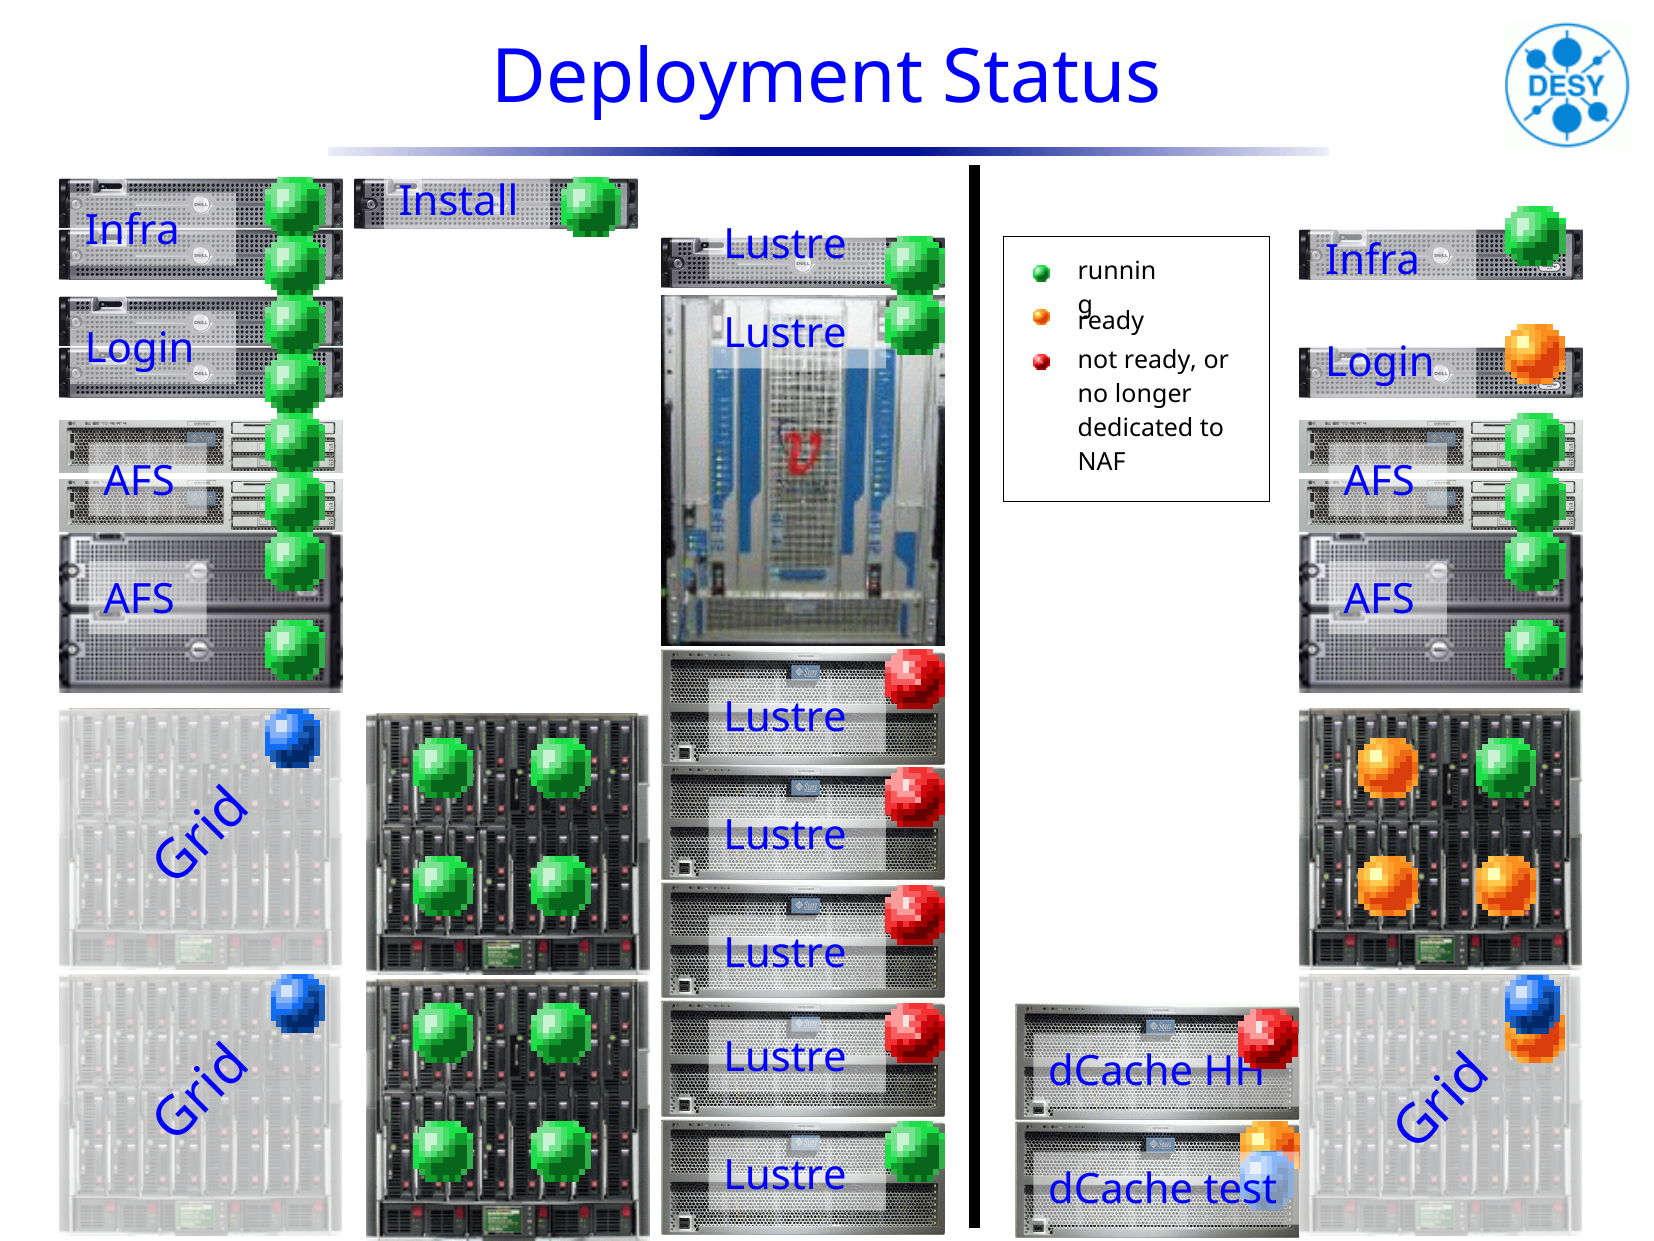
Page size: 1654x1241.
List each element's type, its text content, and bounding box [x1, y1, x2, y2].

text_box AFS [88, 561, 207, 635]
picture [661, 882, 945, 999]
picture [1299, 708, 1582, 970]
text_box Grid [1358, 1012, 1527, 1182]
picture [661, 1119, 945, 1235]
picture [661, 649, 945, 880]
text_box AFS [88, 442, 207, 516]
text_box [1299, 974, 1595, 1241]
text_box Lustre [708, 1137, 886, 1211]
text_box Lustre [708, 679, 886, 753]
picture [550, 177, 638, 237]
picture [366, 979, 650, 1241]
text_box Lustre [708, 1019, 886, 1093]
picture [1015, 1121, 1300, 1238]
picture [1033, 265, 1050, 282]
text_box Login [1310, 324, 1477, 398]
picture [265, 709, 320, 768]
picture [1505, 21, 1631, 148]
picture [1477, 206, 1583, 280]
text_box Grid [118, 1003, 287, 1173]
picture [1033, 354, 1050, 370]
picture [328, 147, 1329, 156]
text_box AFS [1328, 561, 1447, 635]
picture [661, 236, 945, 646]
text_box Lustre [708, 206, 886, 280]
picture [661, 1000, 945, 1117]
text_box Infra [70, 192, 237, 266]
picture [271, 974, 325, 1033]
text_box Infra [1310, 222, 1477, 296]
picture [354, 177, 383, 229]
title Deployment Status [147, 7, 1506, 141]
picture [1015, 1003, 1299, 1120]
text_box dCache HH [1033, 1033, 1299, 1107]
text_box ready [1062, 295, 1182, 334]
picture [1033, 309, 1050, 325]
picture [59, 177, 343, 693]
picture [1505, 975, 1565, 1063]
text_box [29, 708, 355, 1241]
text_box Login [70, 310, 237, 384]
text_box dCache test [1033, 1151, 1300, 1225]
text_box Grid [118, 747, 287, 916]
text_box not ready, or no longer dedicated to NAF [1062, 334, 1269, 489]
picture [1299, 228, 1310, 280]
text_box running [1062, 245, 1182, 295]
text_box AFS [1328, 442, 1447, 516]
picture [366, 713, 650, 975]
text_box Lustre [708, 915, 886, 989]
text_box Lustre [708, 295, 886, 369]
picture [1299, 413, 1583, 693]
text_box Lustre [708, 797, 886, 871]
picture [1299, 324, 1583, 399]
text_box Install [383, 163, 550, 237]
